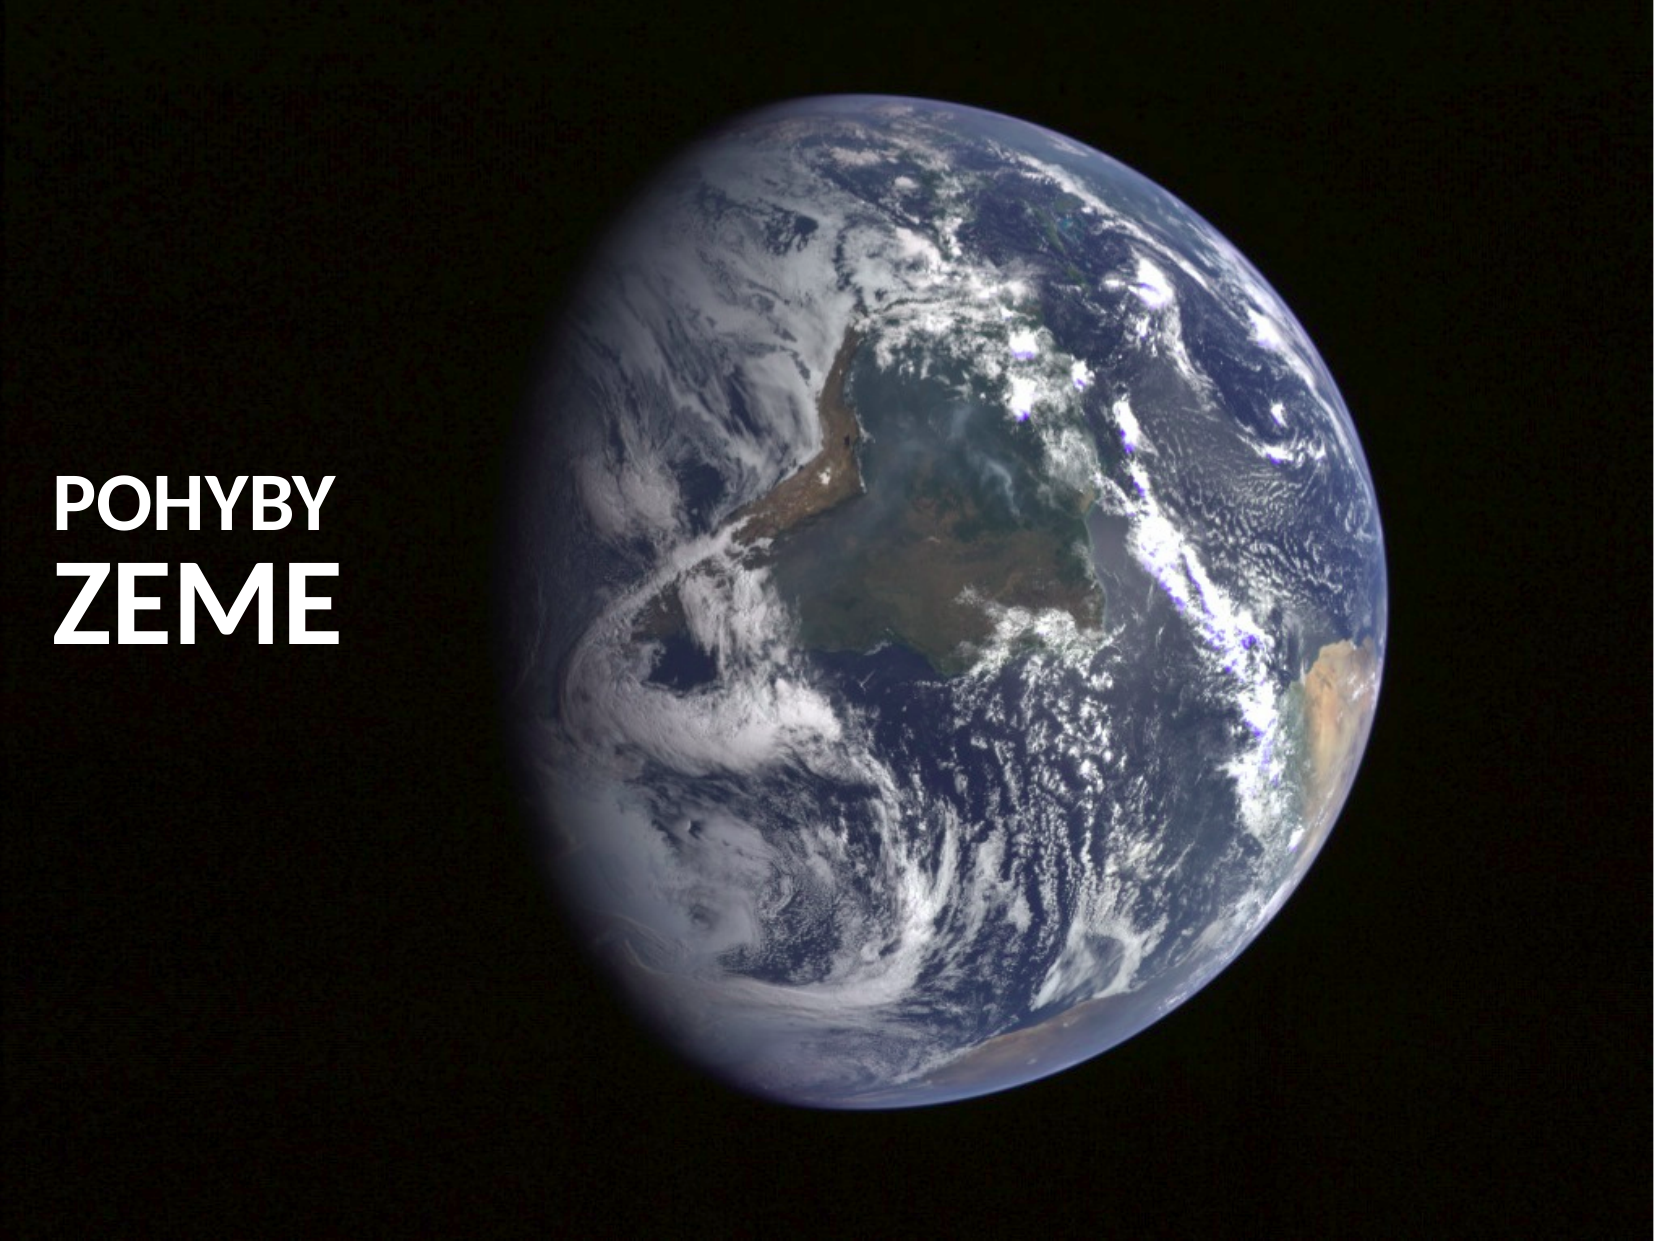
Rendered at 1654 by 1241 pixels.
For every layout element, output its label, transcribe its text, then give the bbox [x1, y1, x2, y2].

text_box POHYBY ZEME [0, 460, 455, 730]
picture [0, 0, 1654, 1241]
